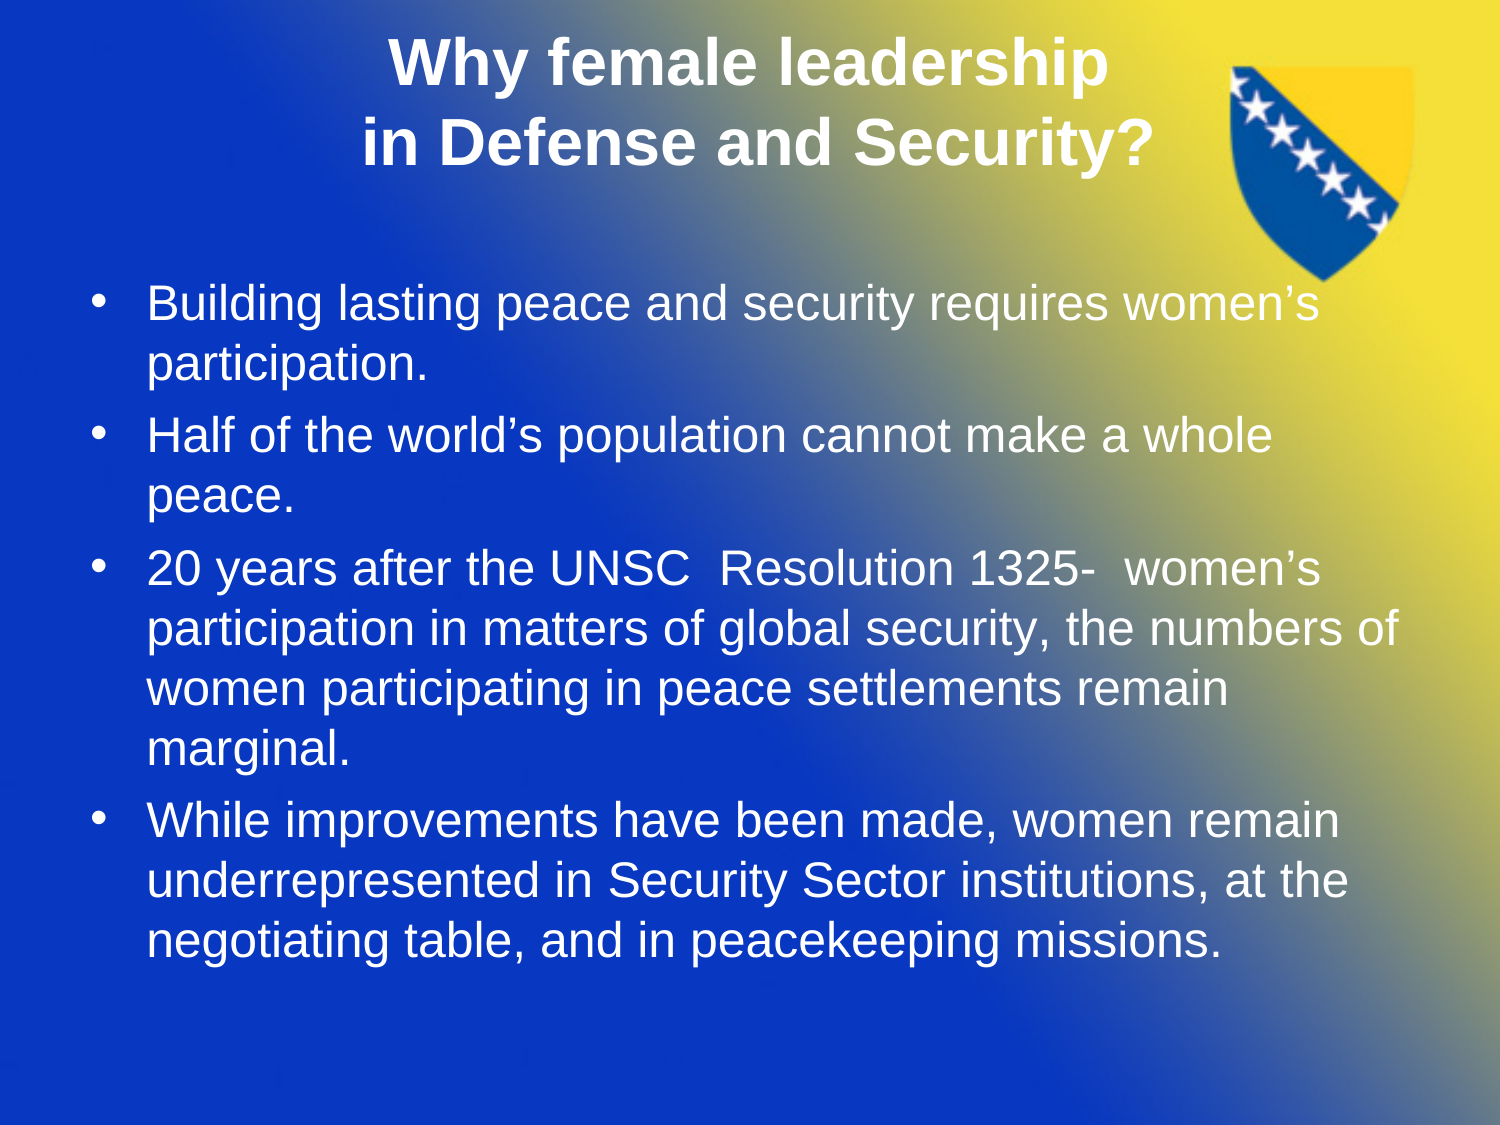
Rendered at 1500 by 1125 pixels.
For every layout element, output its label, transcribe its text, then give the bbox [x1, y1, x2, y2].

list Building lasting peace and security requires women’s participation. Half of the world’s population cannot make a whole peace. 20 years after the UNSC Resolution 1325- women’s participation in matters of global security, the numbers of women participating in peace settlements remain marginal. While improvements have been made, women remain underrepresented in Security Sector institutions, at the negotiating table, and in peacekeeping missions. [75, 262, 1426, 1005]
picture [0, 0, 1500, 1125]
title Why female leadership in Defense and Security? [75, 45, 1426, 233]
